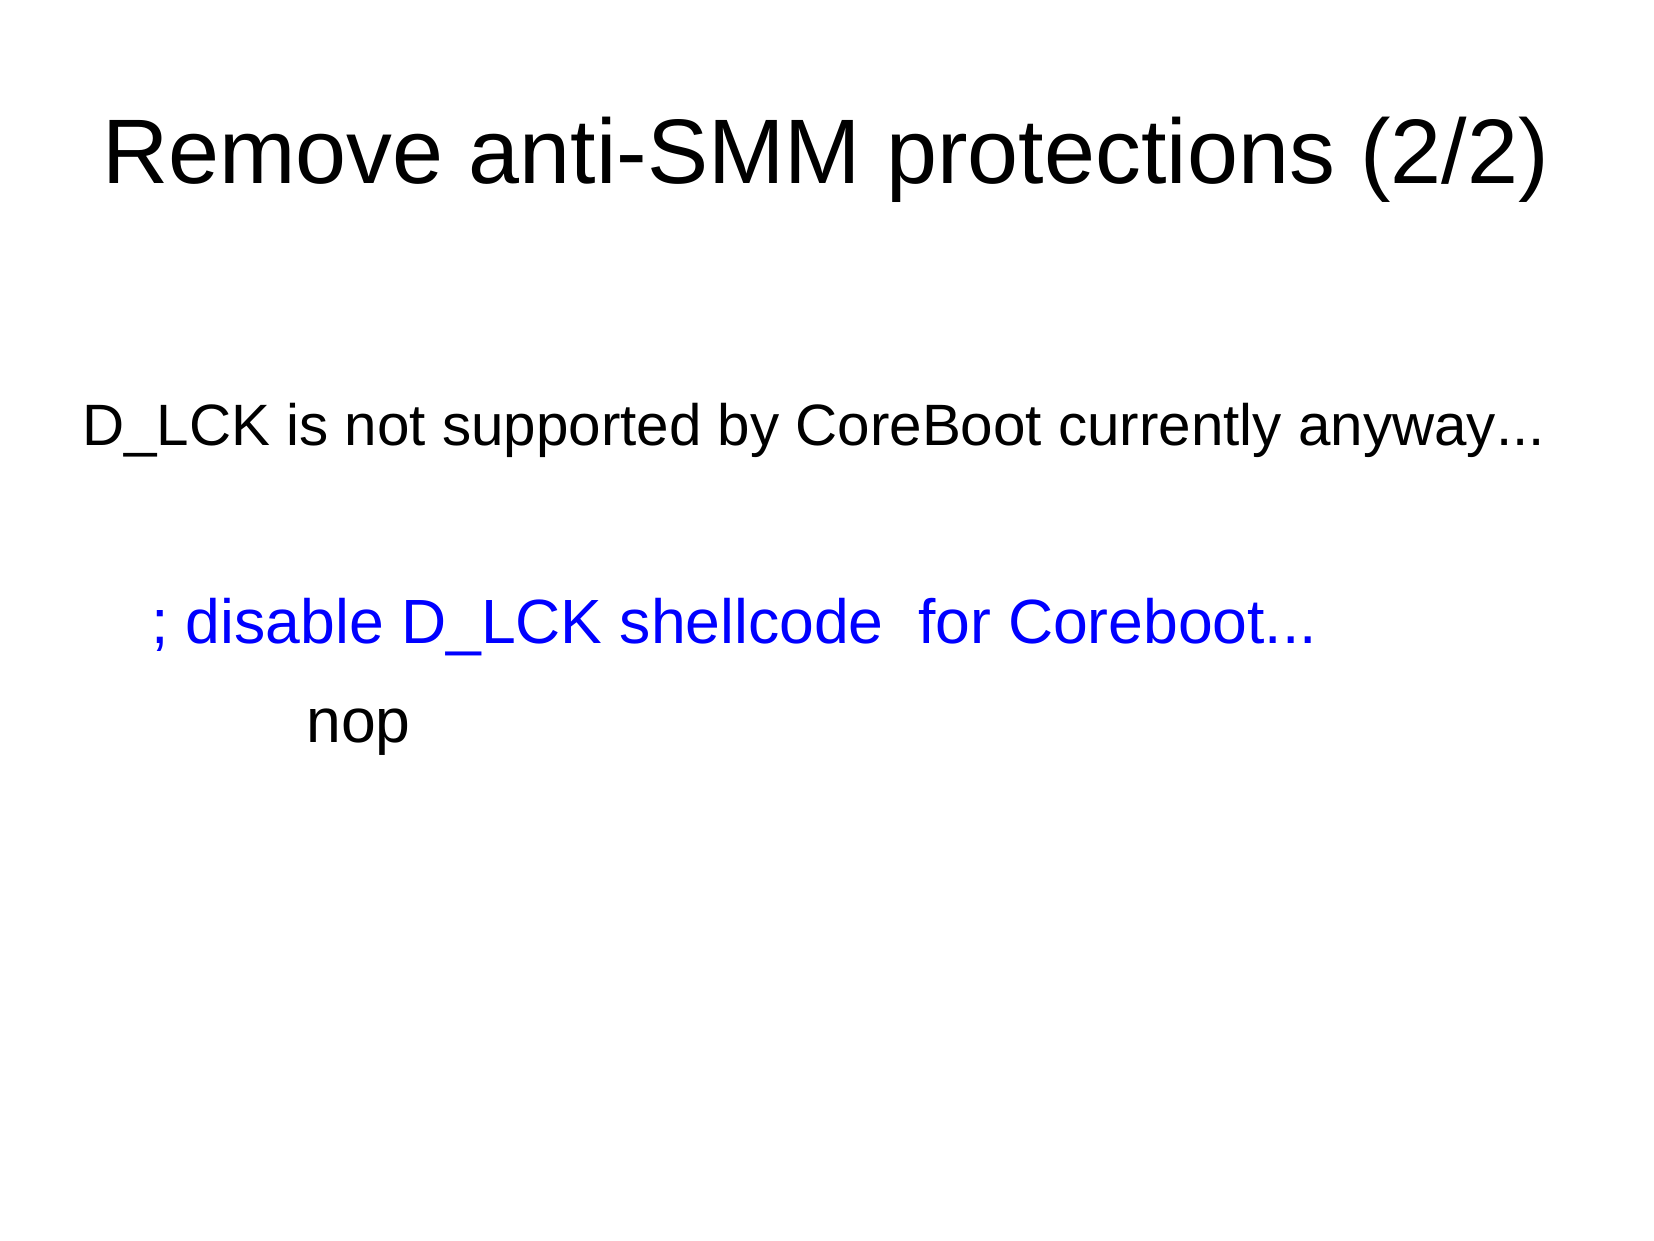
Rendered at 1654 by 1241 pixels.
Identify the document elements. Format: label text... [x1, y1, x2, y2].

title Remove anti-SMM protections (2/2) [82, 49, 1571, 257]
list D_LCK is not supported by CoreBoot currently anyway... ; disable D_LCK shellcode for Coreboot... nop [82, 290, 1571, 1109]
